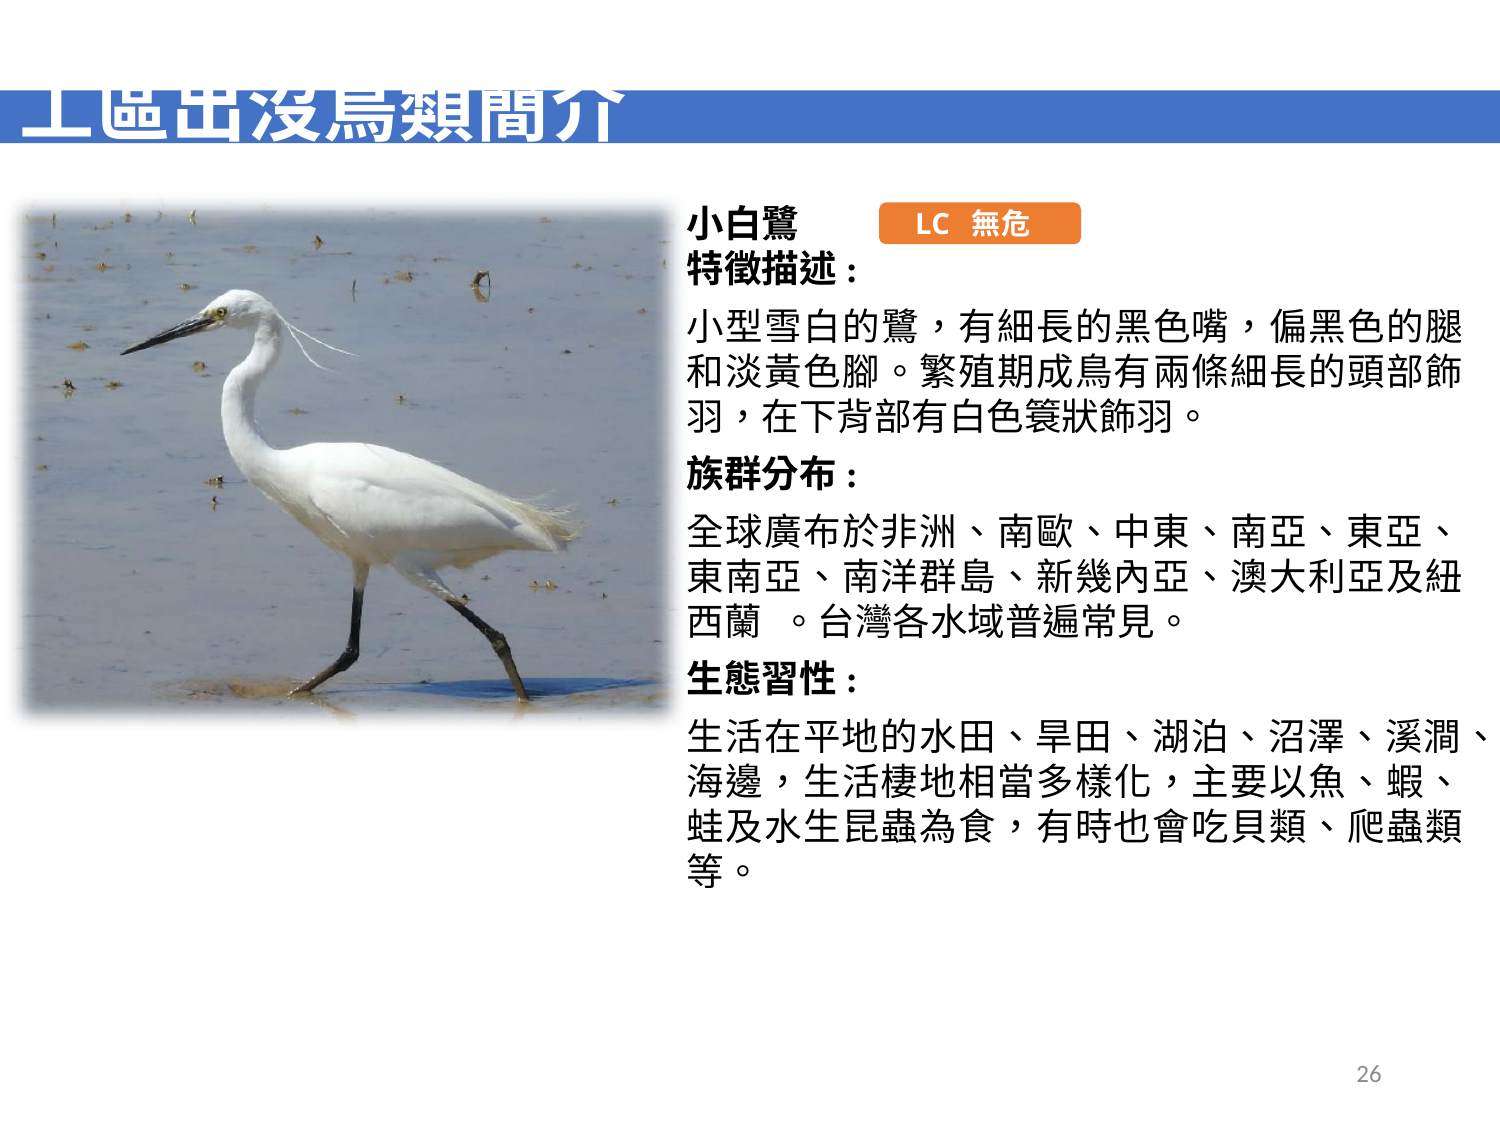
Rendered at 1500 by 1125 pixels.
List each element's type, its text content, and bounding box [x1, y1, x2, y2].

text_box 小白鷺 特徵描述: 小型雪白的鷺，有細長的黑色嘴，偏黑色的腿和淡黃色腳。繁殖期成鳥有兩條細長的頭部飾羽，在下背部有白色簑狀飾羽。 族群分布: 全球廣布於非洲、南歐、中東、南亞、東亞、東南亞、南洋群島、新幾內亞、澳大利亞及紐西蘭 。台灣各水域普遍常見。 生態習性: 生活在平地的水田、旱田、湖泊、沼澤、溪澗、海邊，生活棲地相當多樣化，主要以魚、蝦、蛙及水生昆蟲為食，有時也會吃貝類、爬蟲類等。 [671, 192, 1478, 901]
text_box [959, 90, 1500, 144]
text_box [0, 90, 4, 144]
text_box 工區出沒鳥類簡介 [4, 42, 959, 185]
text_box LC 無危 [879, 202, 1082, 245]
picture [4, 192, 687, 732]
